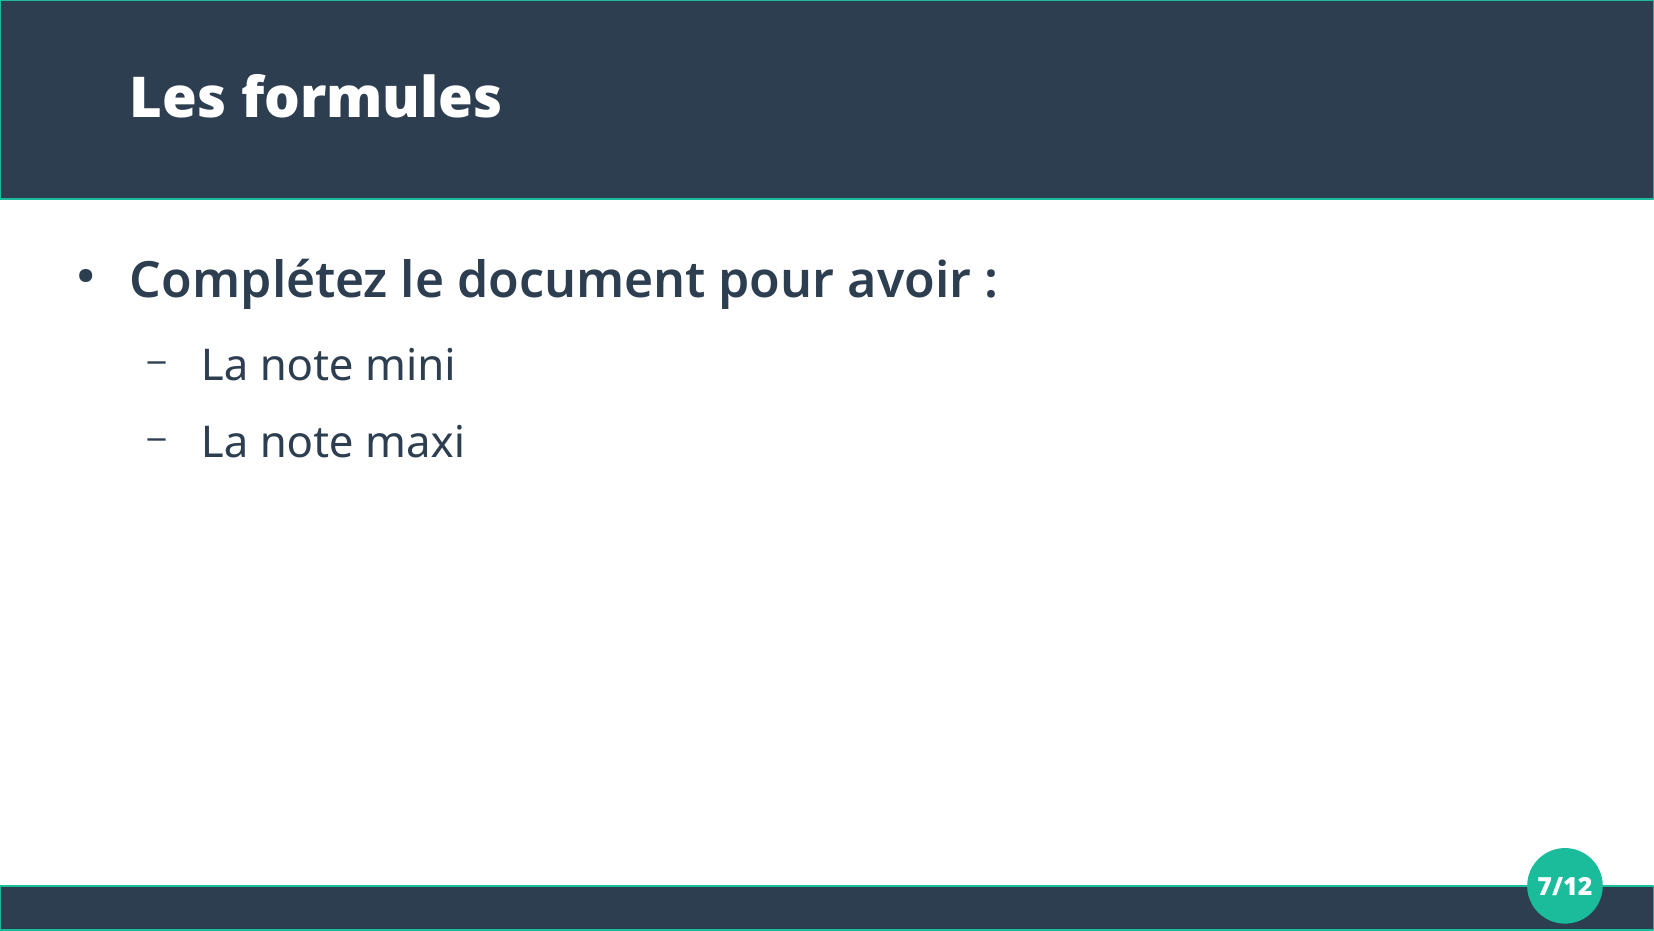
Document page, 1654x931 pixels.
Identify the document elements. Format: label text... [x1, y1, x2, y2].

list Complétez le document pour avoir : La note mini La note maxi [59, 243, 1595, 864]
title Les formules [59, 37, 1595, 155]
